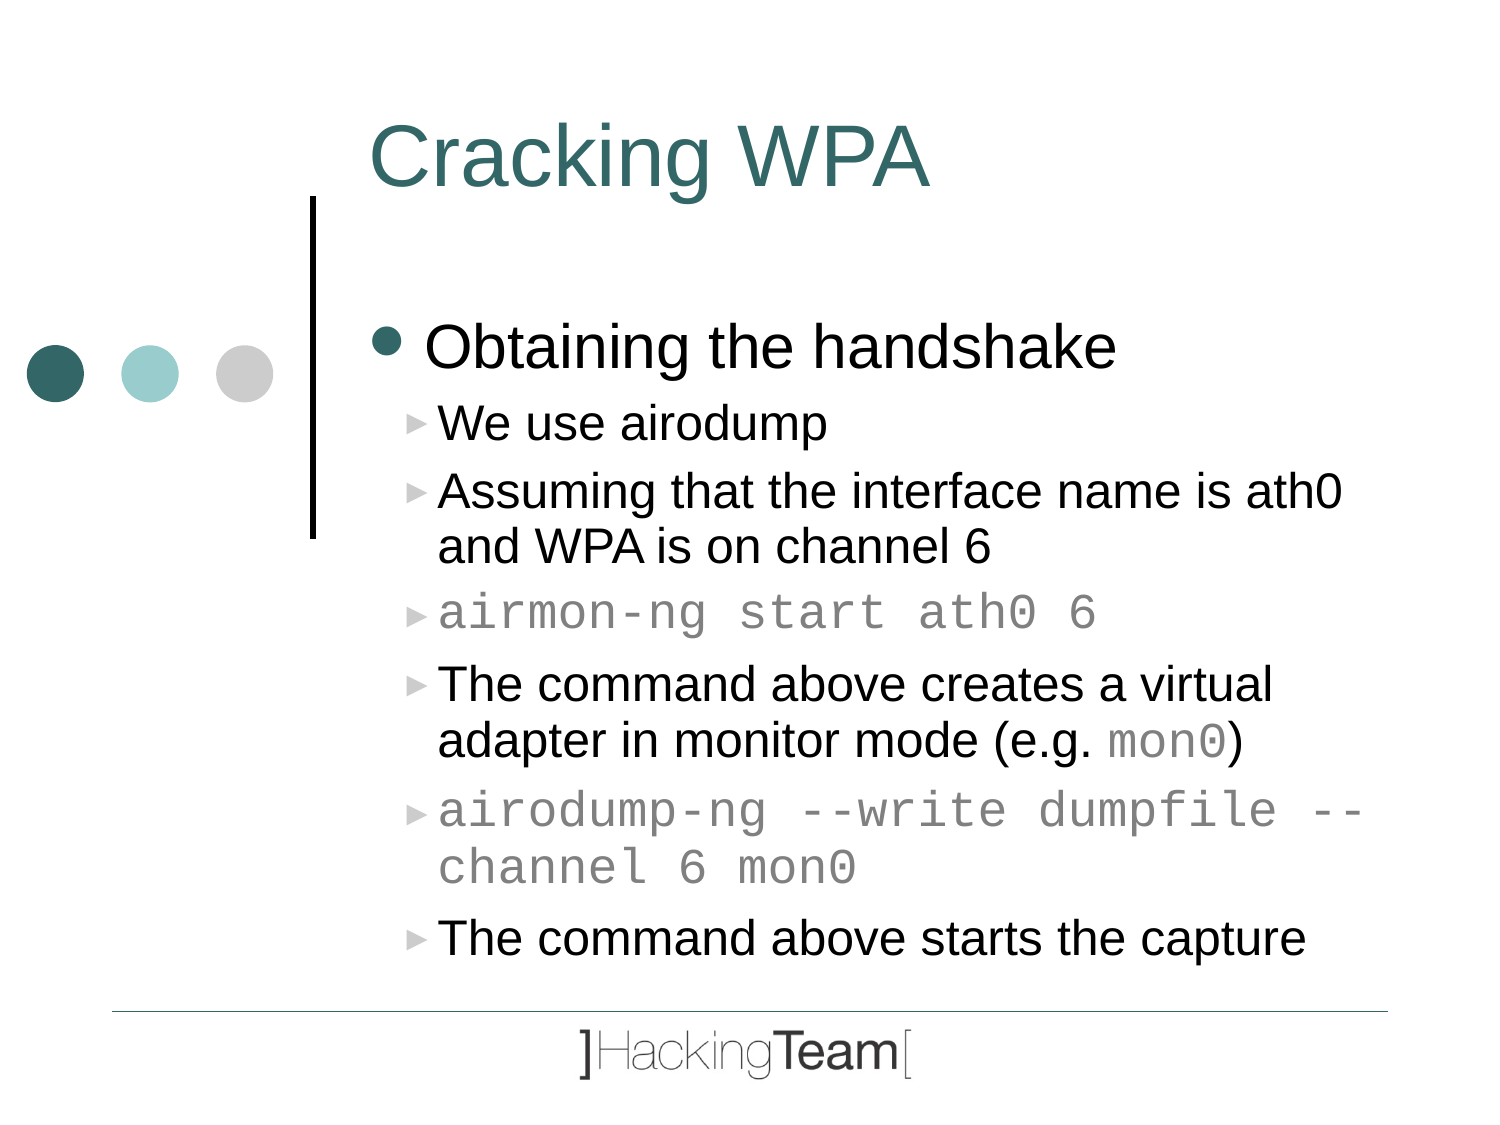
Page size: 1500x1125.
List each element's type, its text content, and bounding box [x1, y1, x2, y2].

list Obtaining the handshake We use airodump Assuming that the interface name is ath0 and WPA is on channel 6 airmon-ng start ath0 6 The command above creates a virtual adapter in monitor mode (e.g. mon0) airodump-ng --write dumpfile --channel 6 mon0 The command above starts the capture [249, 312, 1401, 1041]
title Cracking WPA [249, 38, 1401, 275]
picture [574, 1041, 916, 1084]
